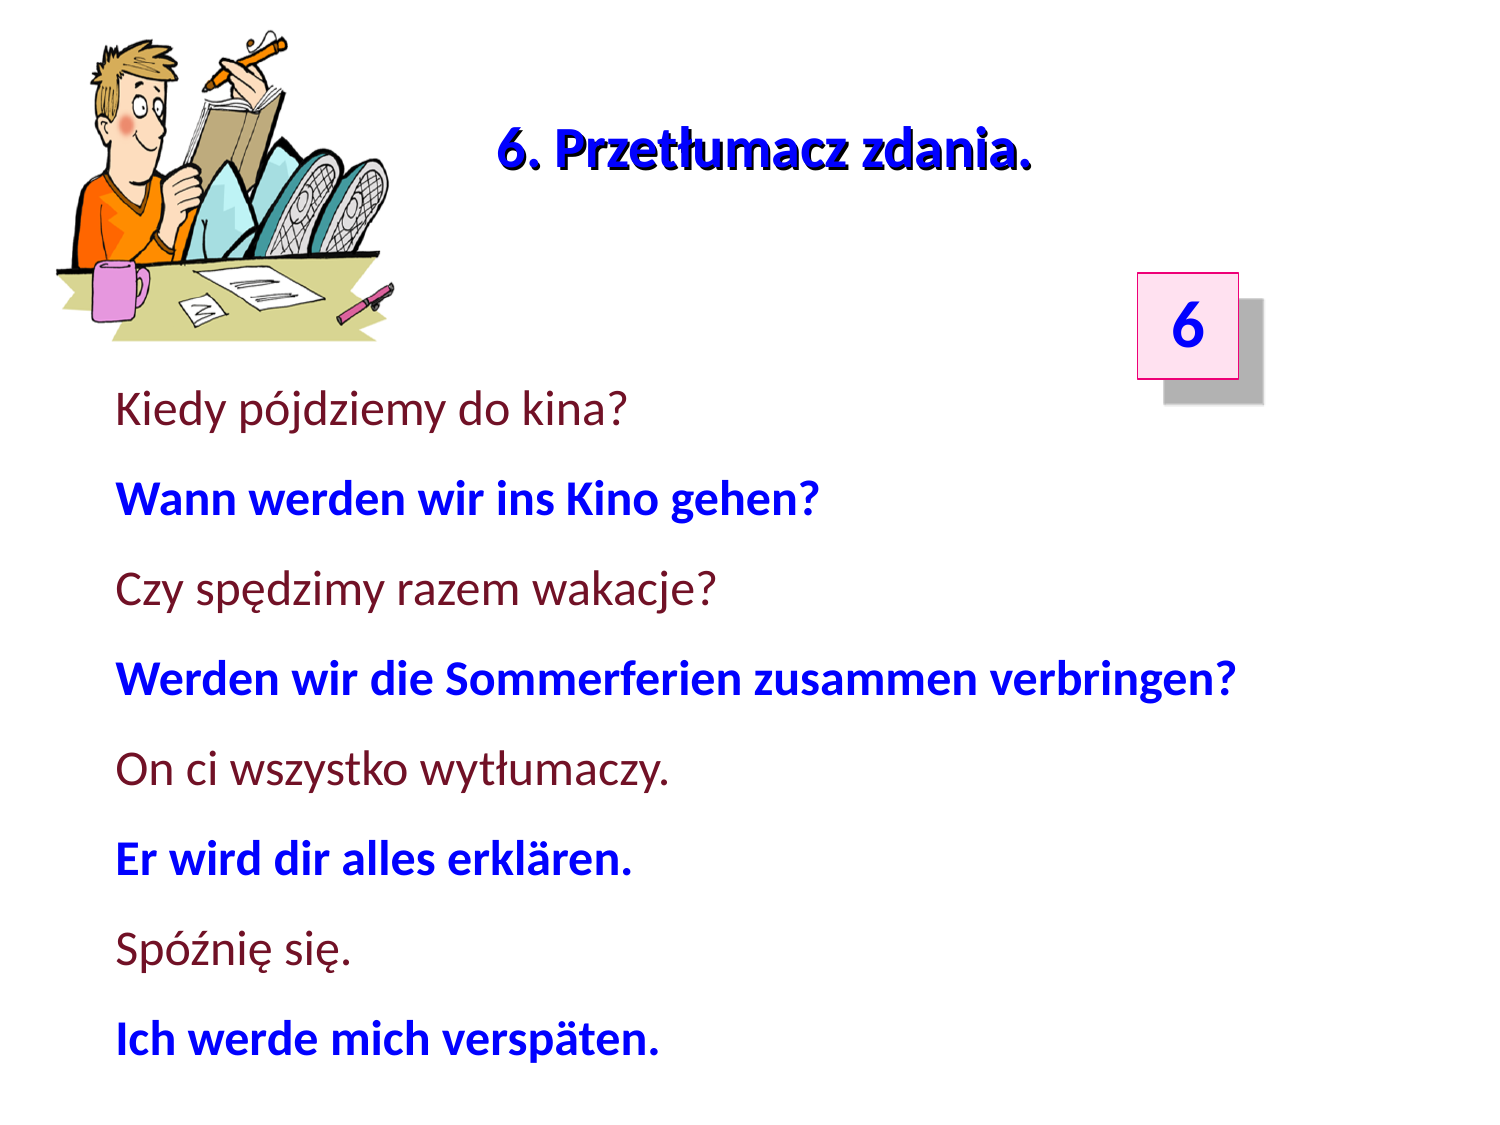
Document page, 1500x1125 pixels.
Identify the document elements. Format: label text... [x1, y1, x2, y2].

picture [41, 19, 415, 344]
text_box 6. Przetłumacz zdania. [482, 102, 1049, 187]
text_box Kiedy pójdziemy do kina? Wann werden wir ins Kino gehen? Czy spędzimy razem wakacje? Werden wir die Sommerferien zusammen verbringen? On ci wszystko wytłumaczy. Er wird dir alles erklären. Spóźnię się. Ich werde mich verspäten. [100, 338, 1433, 1081]
text_box 6 [1137, 273, 1239, 380]
